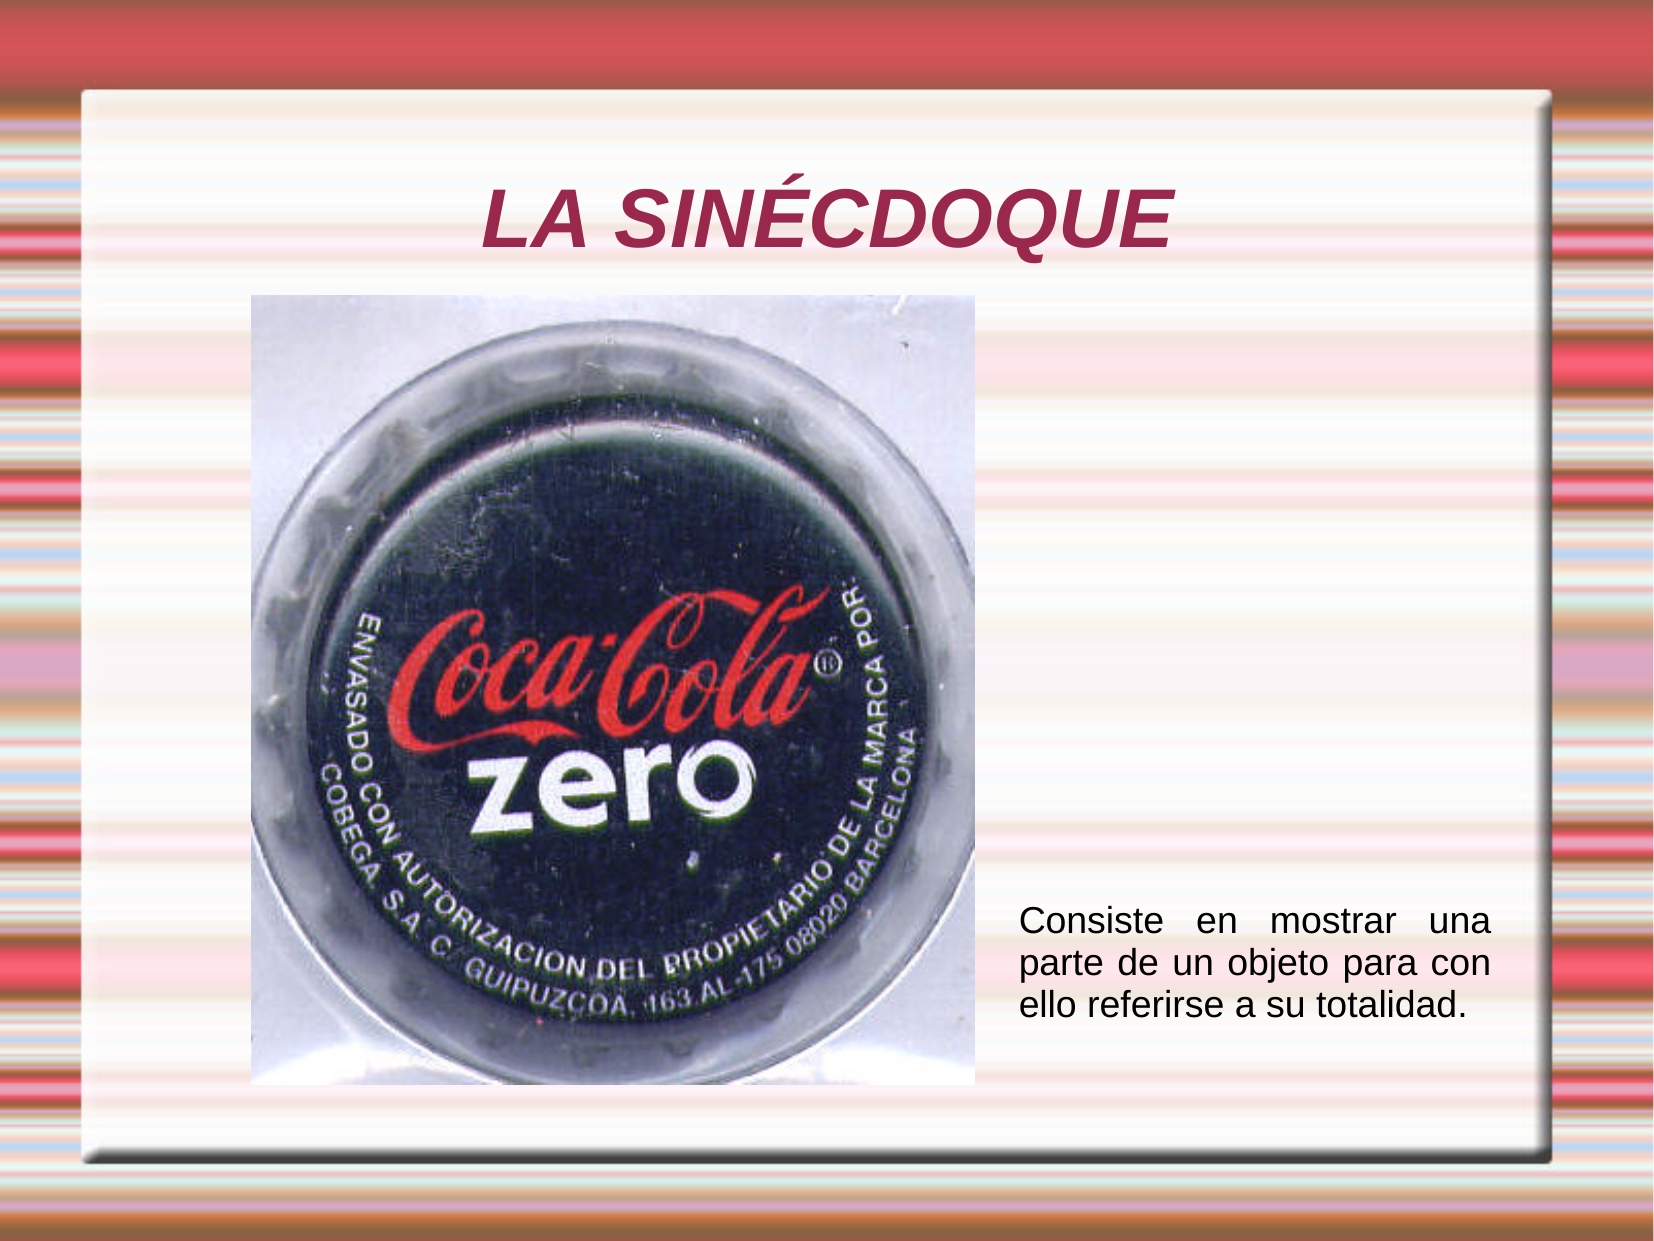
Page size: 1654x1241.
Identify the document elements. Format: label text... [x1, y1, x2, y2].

title LA SINÉCDOQUE [121, 122, 1534, 315]
text_box Consiste en mostrar una parte de un objeto para con ello referirse a su totalidad. [1003, 892, 1506, 1034]
picture [0, 0, 1654, 1241]
